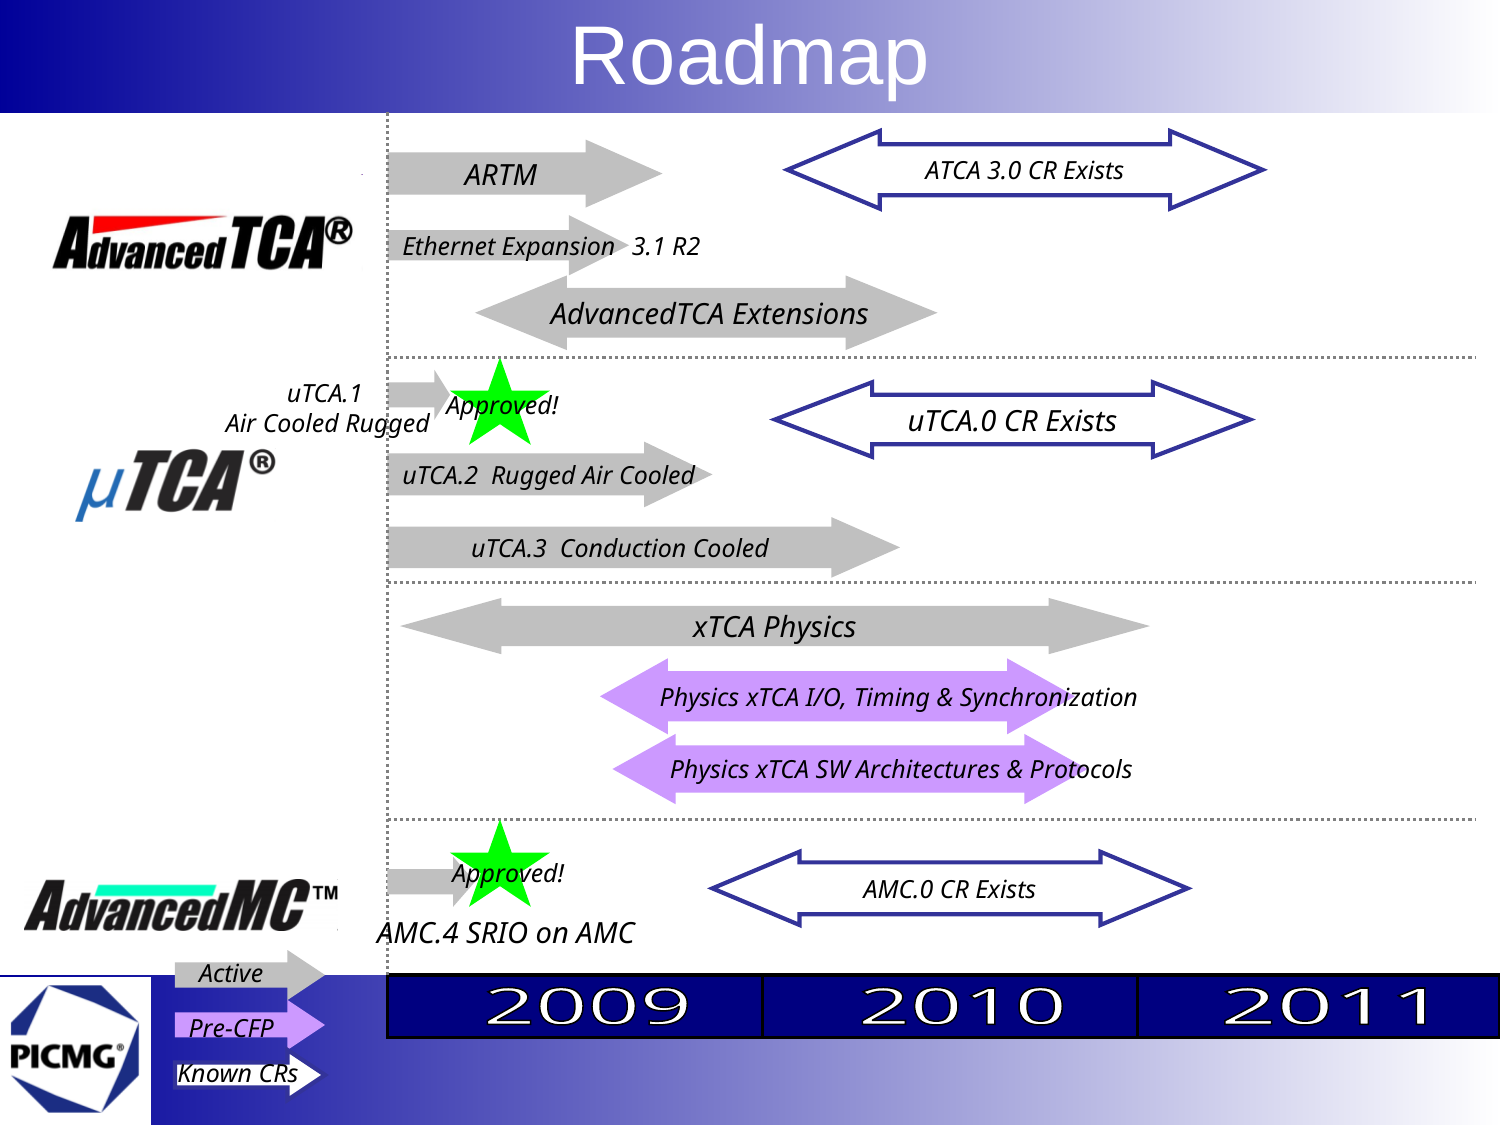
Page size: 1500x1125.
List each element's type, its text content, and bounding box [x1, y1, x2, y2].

text_box Active [37, 950, 426, 996]
text_box Approved! [526, 381, 584, 427]
picture [0, 977, 151, 1125]
text_box AMC.0 CR Exists [712, 851, 1188, 925]
text_box 2010 [914, 987, 958, 1025]
text_box 2009 [591, 987, 636, 1025]
picture [75, 448, 276, 522]
text_box 2011 [1281, 987, 1329, 1025]
text_box 2009 [487, 987, 531, 1025]
text_box Ethernet Expansion [387, 230, 553, 261]
text_box [387, 975, 1500, 1038]
text_box [453, 896, 463, 906]
text_box uTCA.0 CR Exists [774, 382, 1251, 457]
text_box Pre-CFP [37, 1004, 426, 1051]
text_box [489, 819, 511, 849]
text_box uTCA.2 Rugged Air Cooled [387, 441, 713, 508]
text_box 3.1 R2 [553, 222, 779, 269]
picture [24, 879, 338, 931]
picture [50, 174, 363, 290]
text_box AMC.4 SRIO on AMC [312, 906, 700, 958]
text_box ATCA 3.0 CR Exists [787, 130, 1263, 209]
text_box [495, 359, 505, 369]
text_box [526, 431, 531, 445]
text_box 2010 [970, 987, 995, 1025]
text_box uTCA.1 Air Cooled Rugged [137, 369, 526, 446]
text_box [287, 996, 294, 1004]
text_box [514, 896, 531, 906]
text_box 2011 [1224, 987, 1272, 1025]
text_box ARTM [387, 139, 663, 208]
text_box 2009 [644, 987, 688, 1025]
text_box 2010 [1019, 987, 1063, 1025]
text_box 2009 [539, 987, 584, 1025]
text_box [469, 896, 486, 906]
text_box Physics xTCA I/O, Timing & Synchronization [599, 658, 1075, 735]
text_box Physics xTCA SW Architectures & Protocols [612, 733, 1081, 805]
text_box 2010 [862, 987, 906, 1025]
text_box 2011 [1342, 987, 1369, 1025]
text_box uTCA.3 Conduction Cooled [387, 517, 901, 578]
text_box AdvancedTCA Extensions [474, 275, 938, 351]
text_box [387, 869, 432, 895]
text_box xTCA Physics [399, 597, 1151, 655]
text_box Approved! [432, 849, 584, 896]
text_box Known CRs [162, 1050, 738, 1096]
title Roadmap [75, 0, 1426, 114]
text_box 2011 [1398, 987, 1425, 1025]
